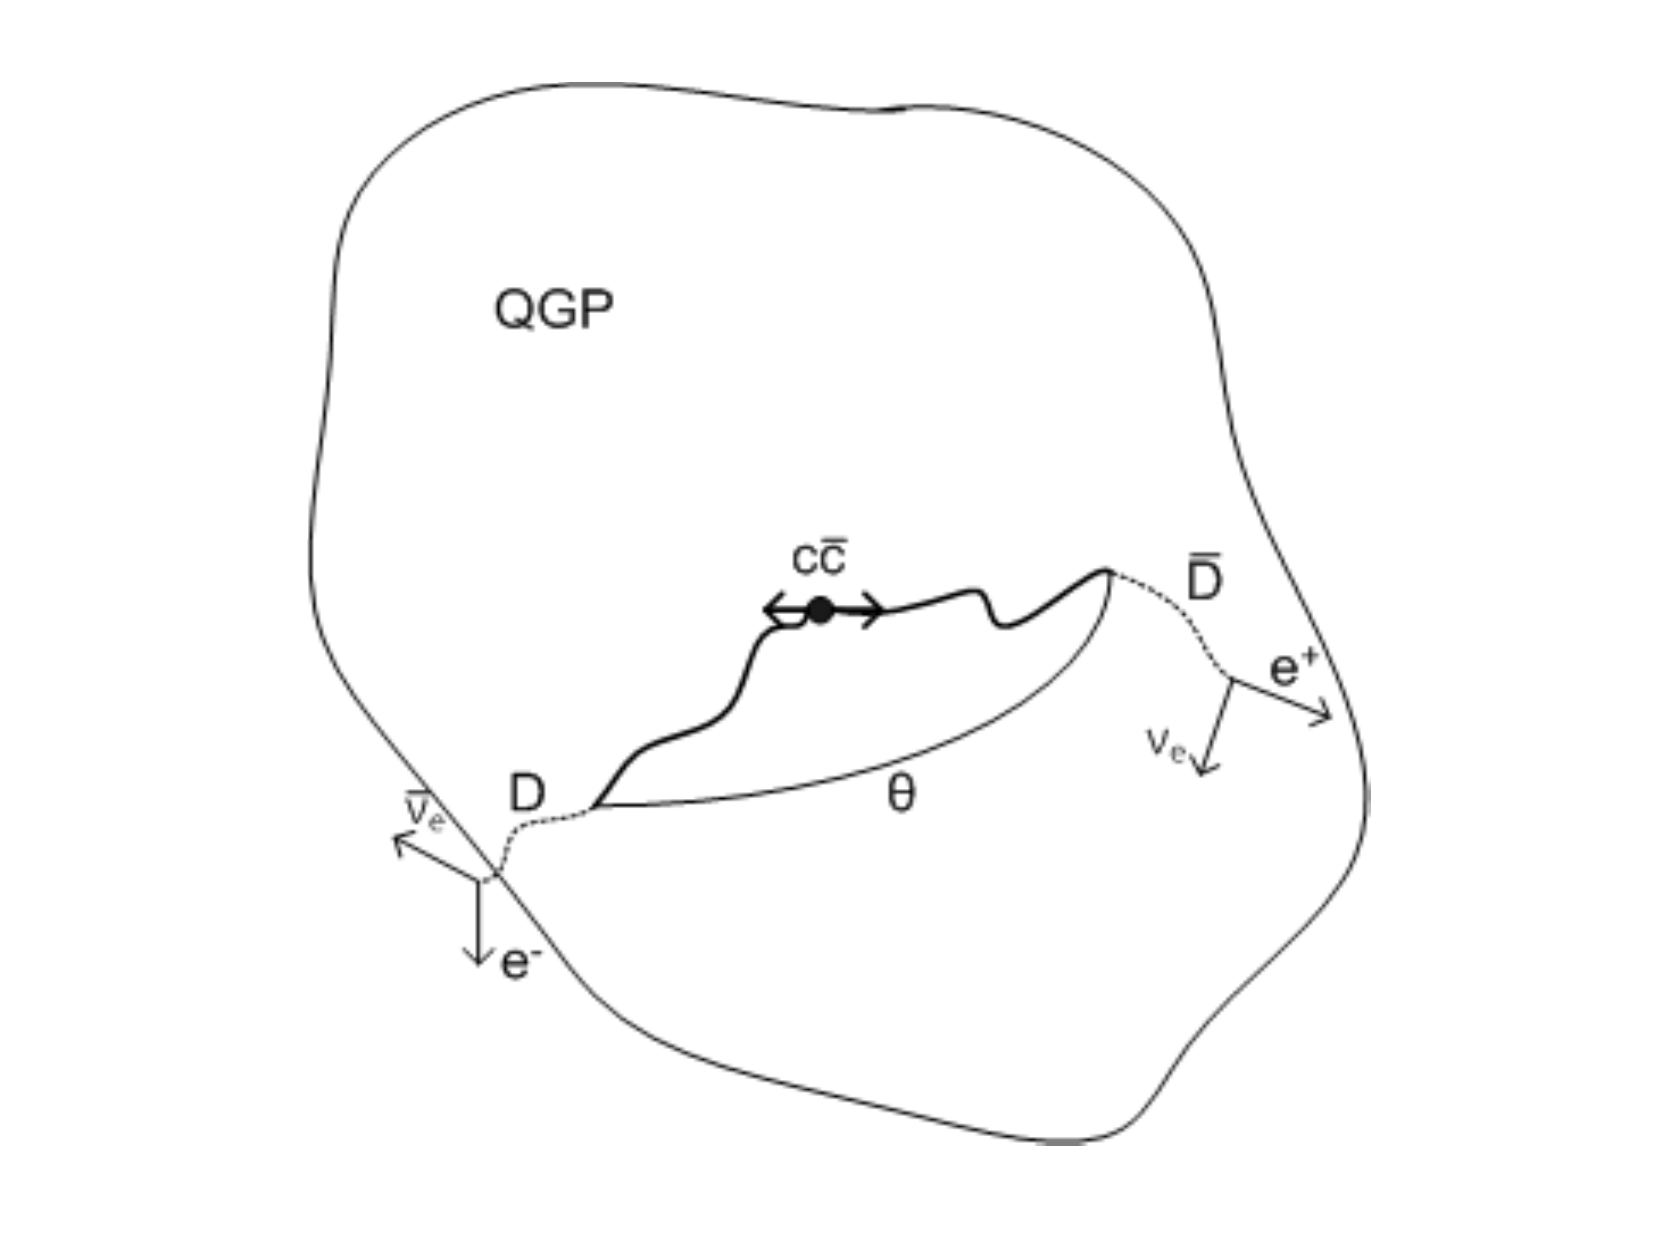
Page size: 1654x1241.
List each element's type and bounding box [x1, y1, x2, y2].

picture [307, 82, 1371, 1146]
